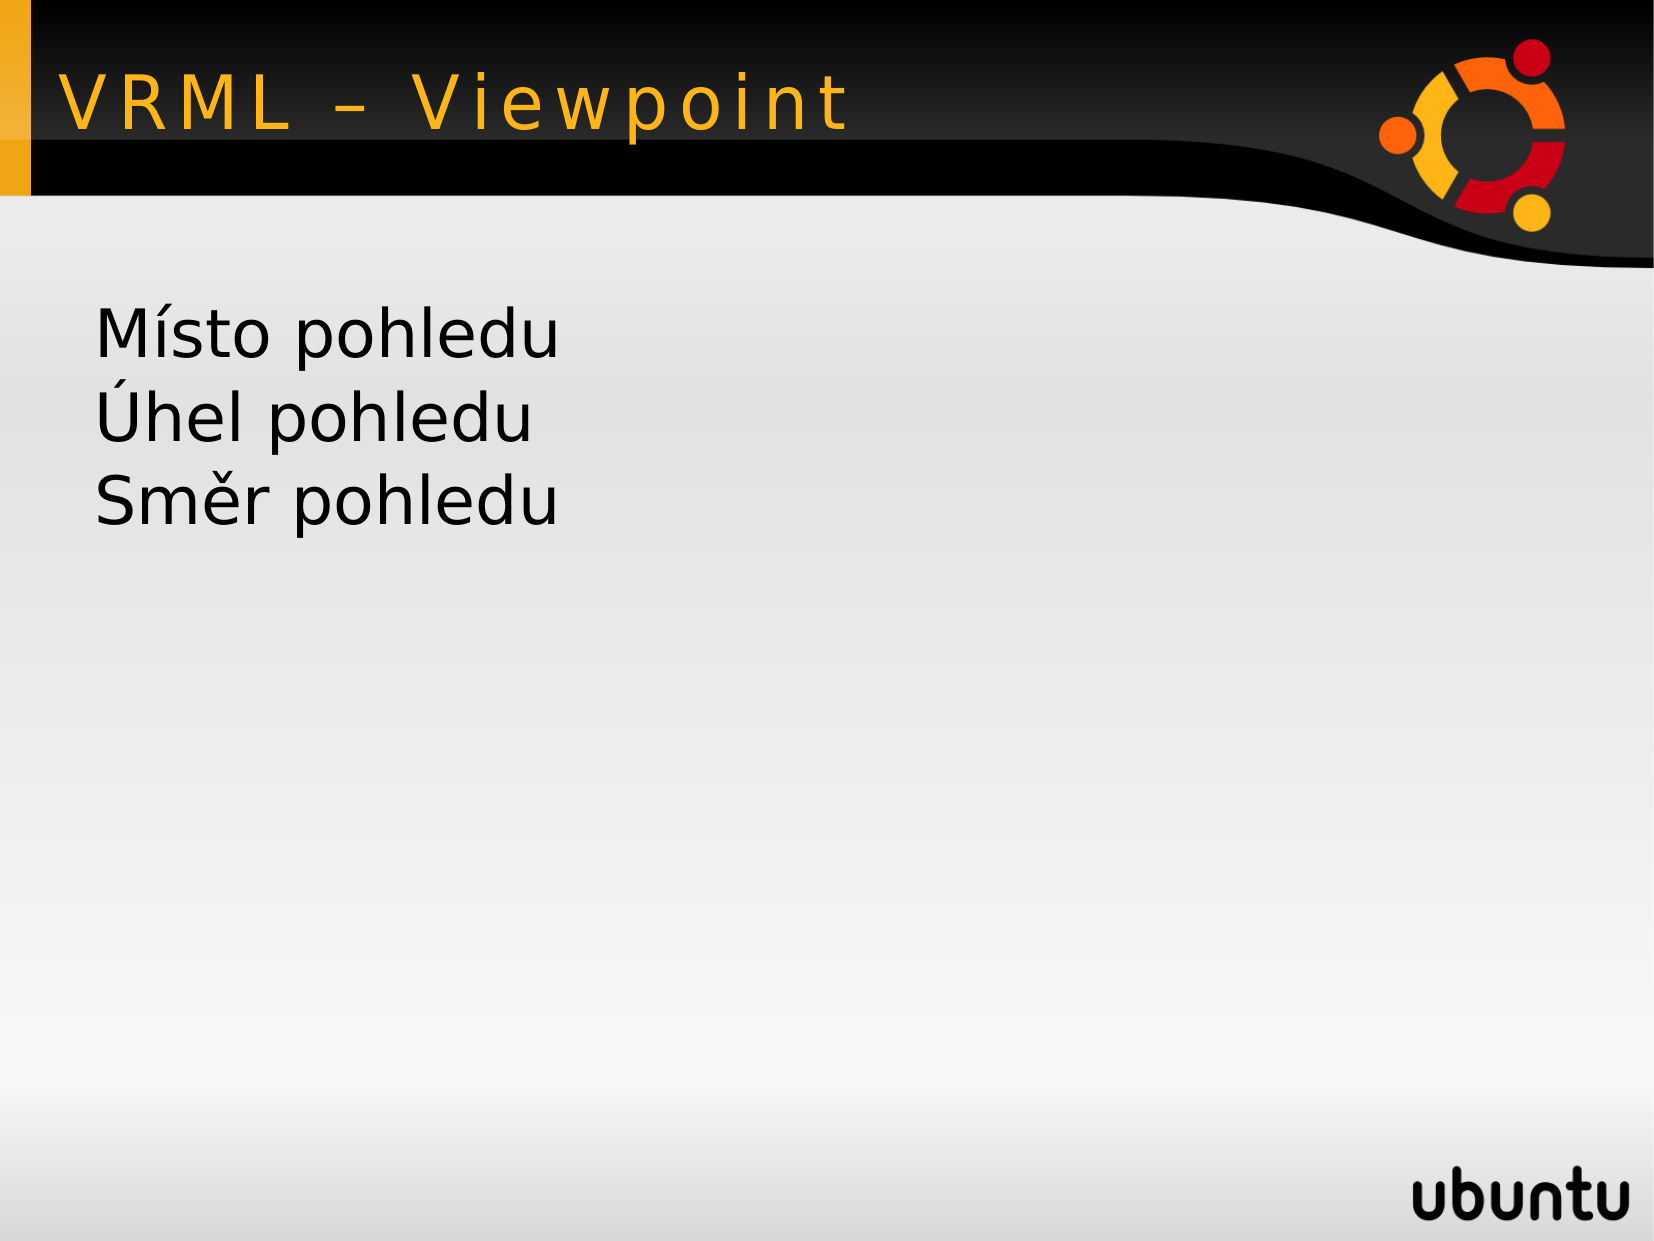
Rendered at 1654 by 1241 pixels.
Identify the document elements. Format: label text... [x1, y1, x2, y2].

title VRML – Viewpoint [59, 29, 1270, 178]
list Místo pohledu Úhel pohledu Směr pohledu [76, 295, 1565, 1114]
picture [0, 0, 1654, 1241]
